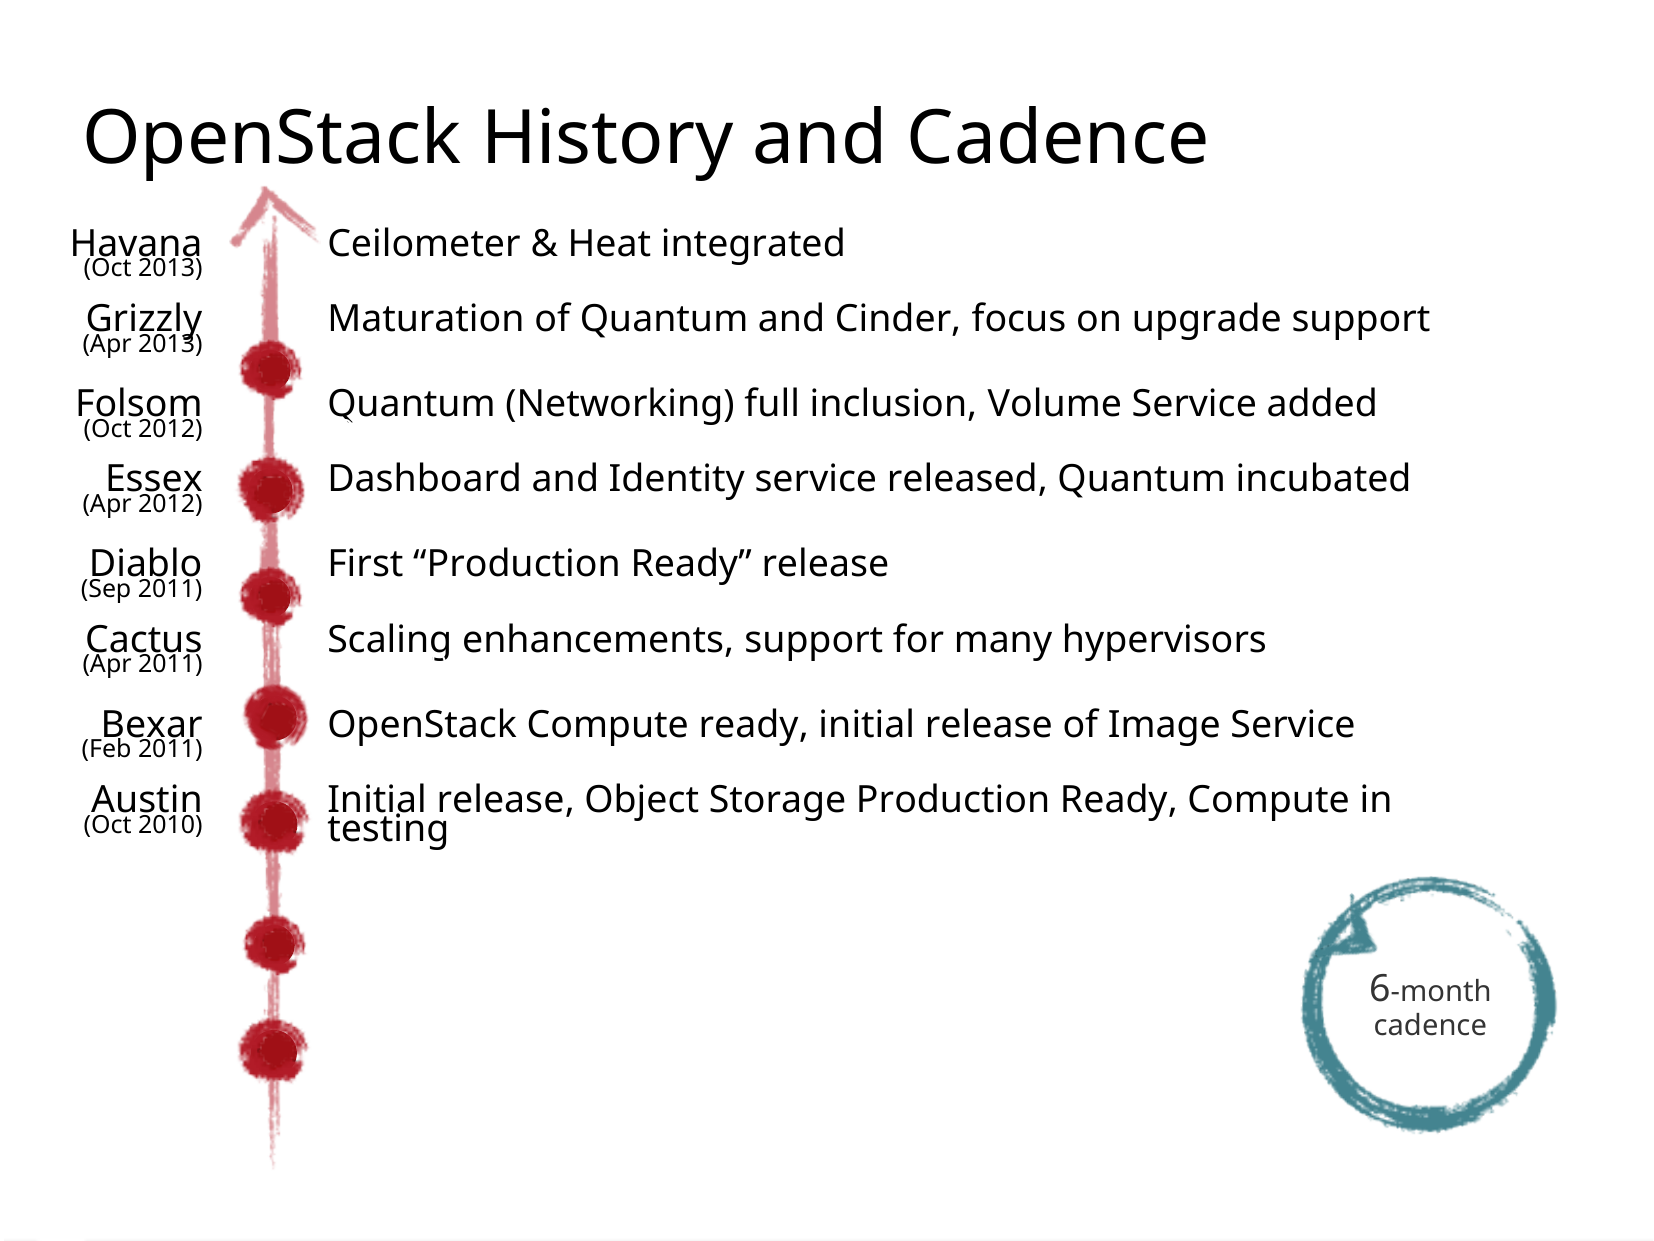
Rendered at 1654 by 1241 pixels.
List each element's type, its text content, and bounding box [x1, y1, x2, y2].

text_box Ceilometer & Heat integrated (Oct 2013) Maturation of Quantum and Cinder, focus on upgrade support (Apr 2013) Quantum (Networking) full inclusion, Volume Service added (Oct 2012) Dashboard and Identity service released, Quantum incubated (Apr 2012) First “Production Ready” release (Sep 2011) Scaling enhancements, support for many hypervisors (Apr 2011) OpenStack Compute ready, initial release of Image Service (Feb 2011) Initial release, Object Storage Production Ready, Compute in testing [320, 233, 1530, 1084]
title OpenStack History and Cadence [82, 52, 1571, 226]
picture [4, 106, 1654, 1241]
text_box Havana (Oct 2013) Grizzly (Apr 2013) Folsom (Oct 2012) Essex (Apr 2012) Diablo (Sep 2011) Cactus (Apr 2011) Bexar (Feb 2011) Austin (Oct 2010) [63, 233, 210, 838]
